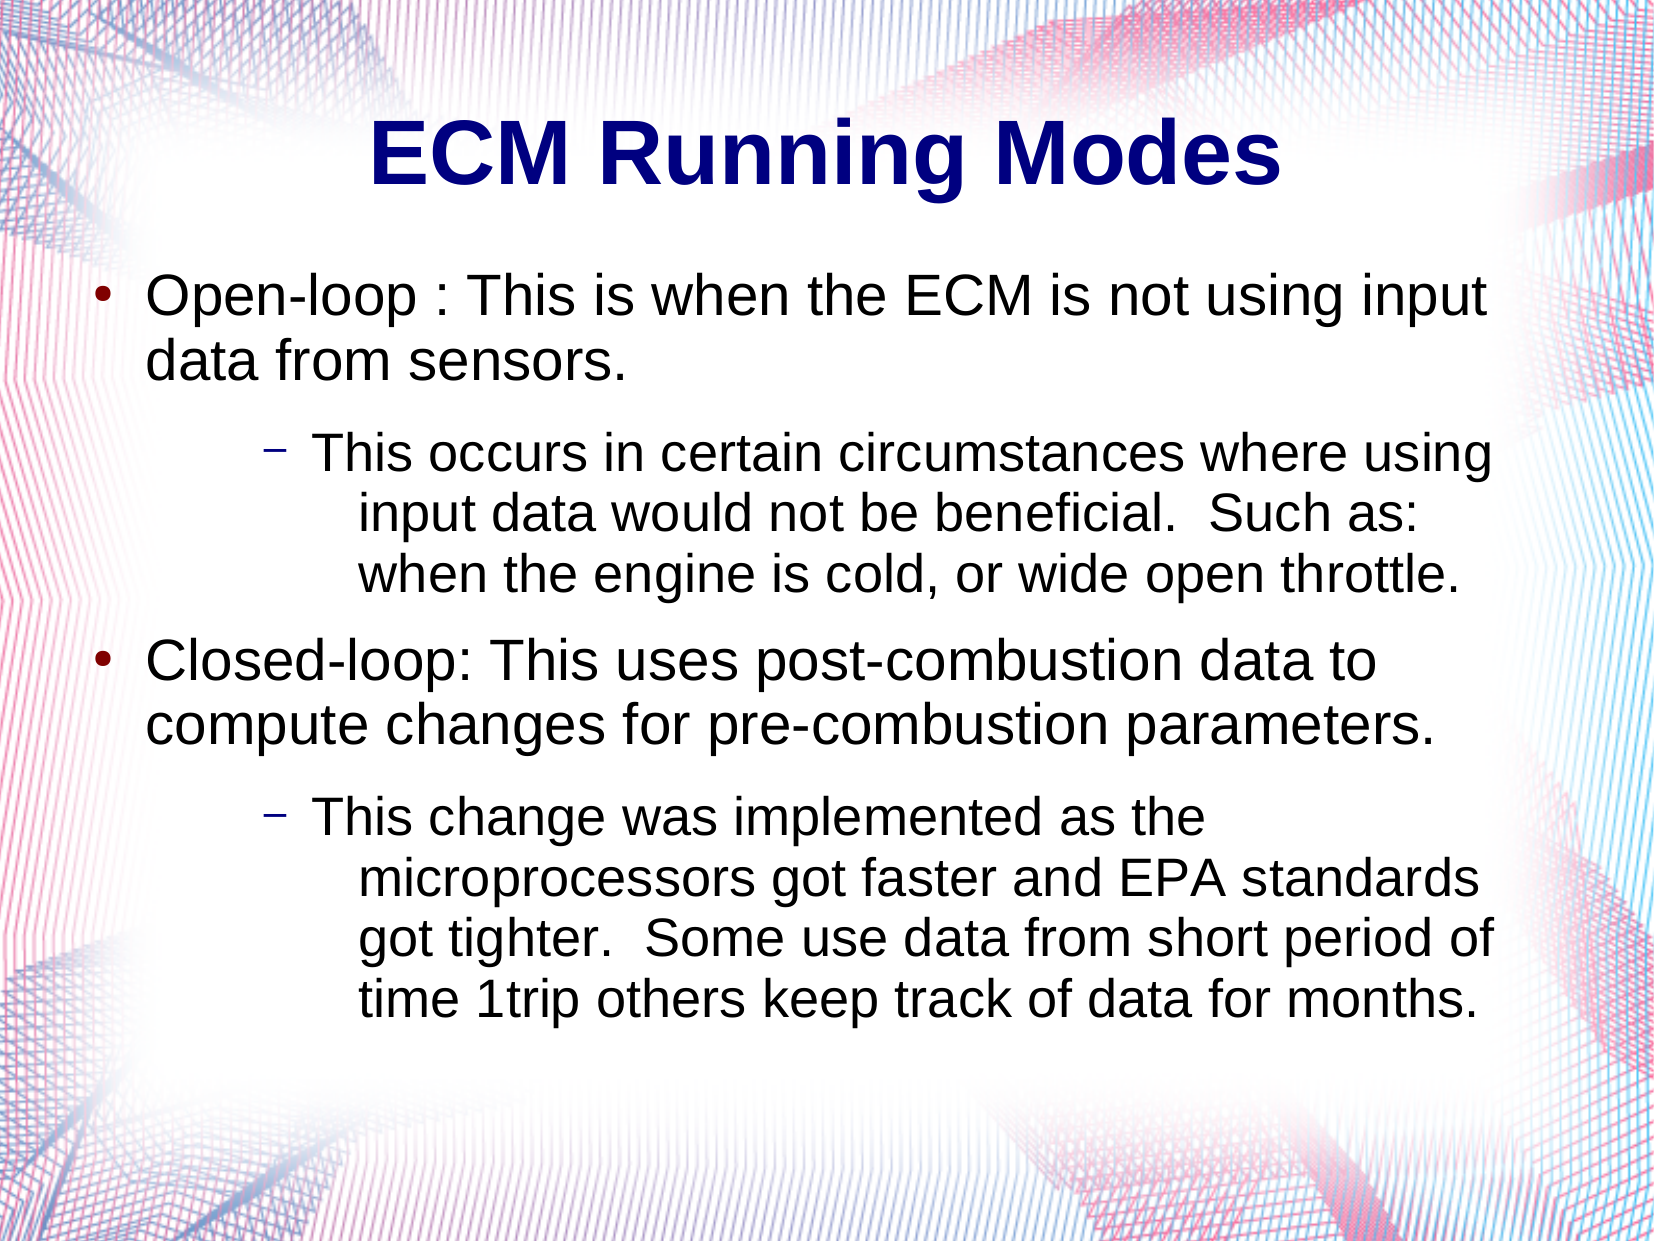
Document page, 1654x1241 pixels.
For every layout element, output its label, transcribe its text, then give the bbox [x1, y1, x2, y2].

title ECM Running Modes [82, 49, 1571, 257]
list Open-loop : This is when the ECM is not using input data from sensors. This occurs in certain circumstances where using input data would not be beneficial. Such as: when the engine is cold, or wide open throttle. Closed-loop: This uses post-combustion data to compute changes for pre-combustion parameters. This change was implemented as the microprocessors got faster and EPA standards got tighter. Some use data from short period of time 1trip others keep track of data for months. [75, 262, 1564, 1082]
picture [0, 0, 1654, 1241]
